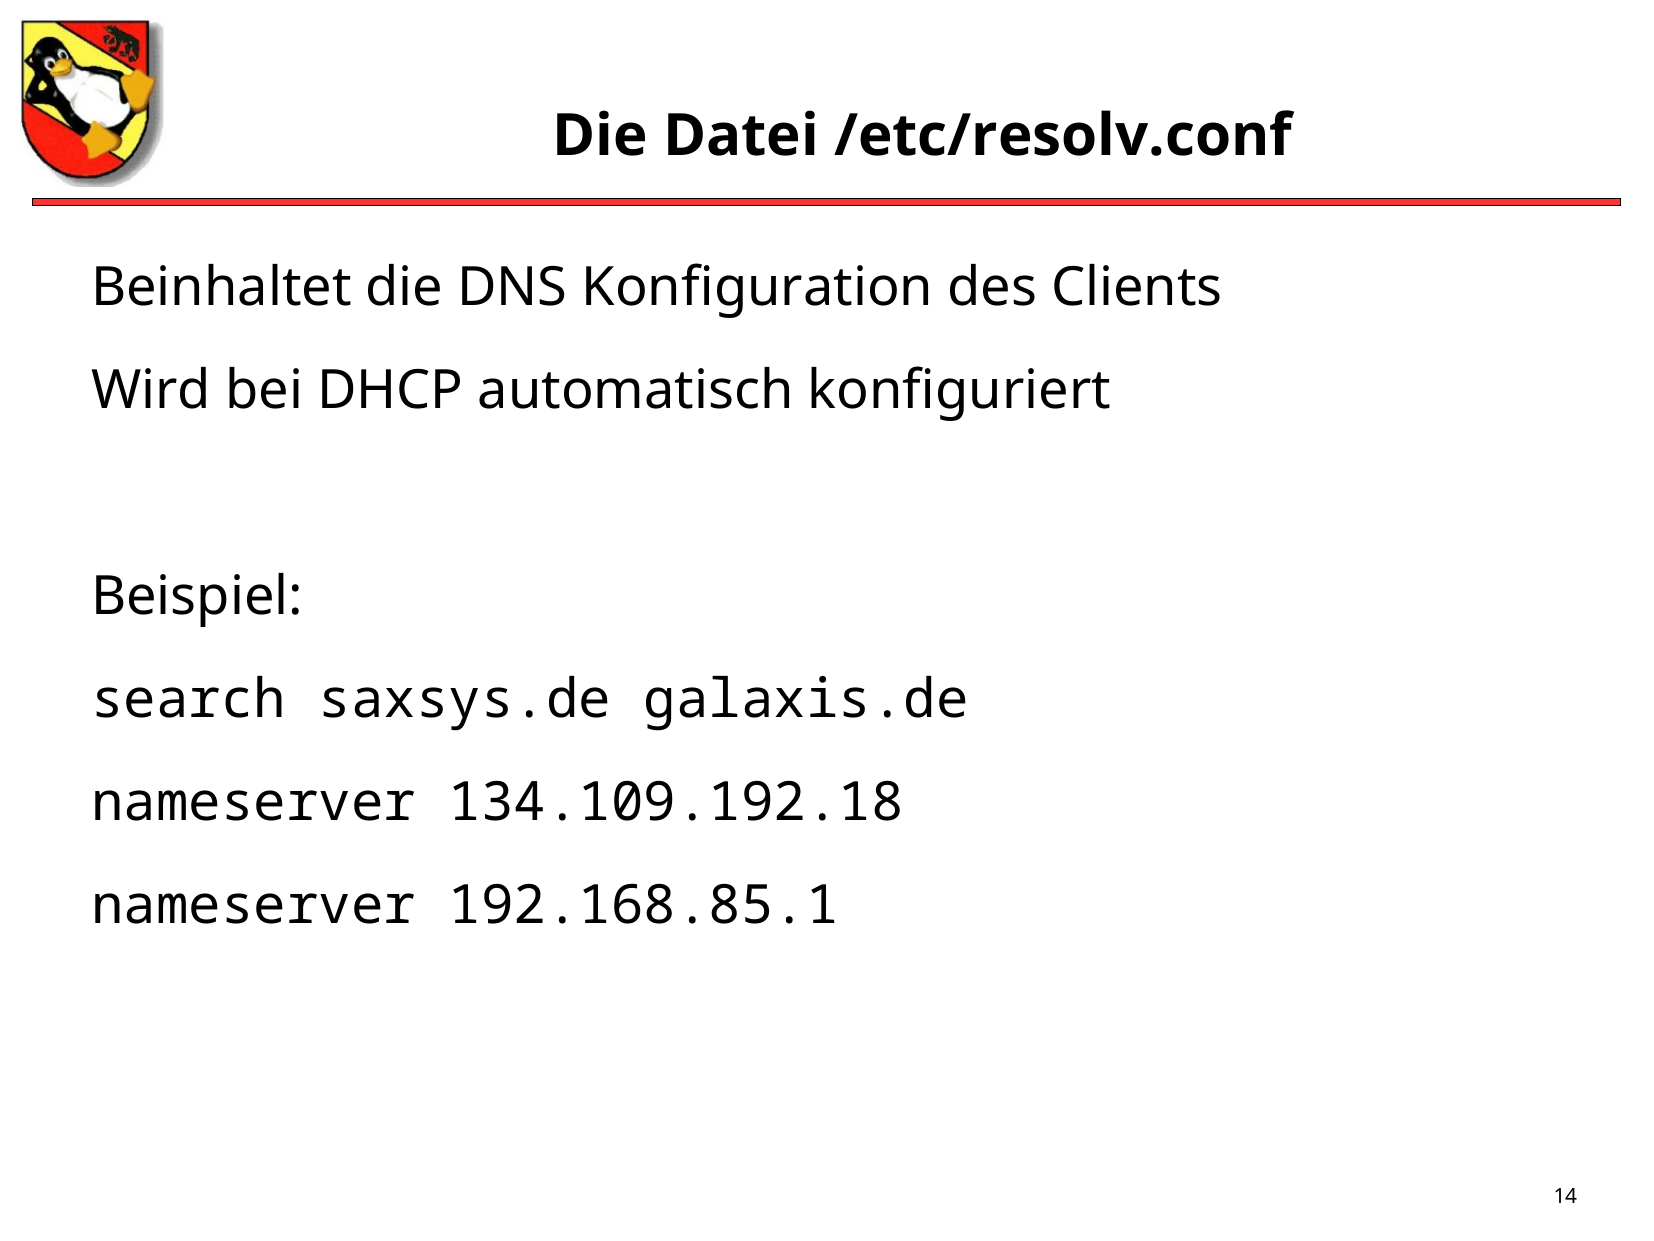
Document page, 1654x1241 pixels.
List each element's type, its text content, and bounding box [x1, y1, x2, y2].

picture [19, 18, 168, 187]
list Beinhaltet die DNS Konfiguration des Clients Wird bei DHCP automatisch konfiguriert Beispiel: search saxsys.de galaxis.de nameserver 134.109.192.18 nameserver 192.168.85.1 [73, 247, 1610, 1152]
title Die Datei /etc/resolv.conf [250, 88, 1595, 178]
